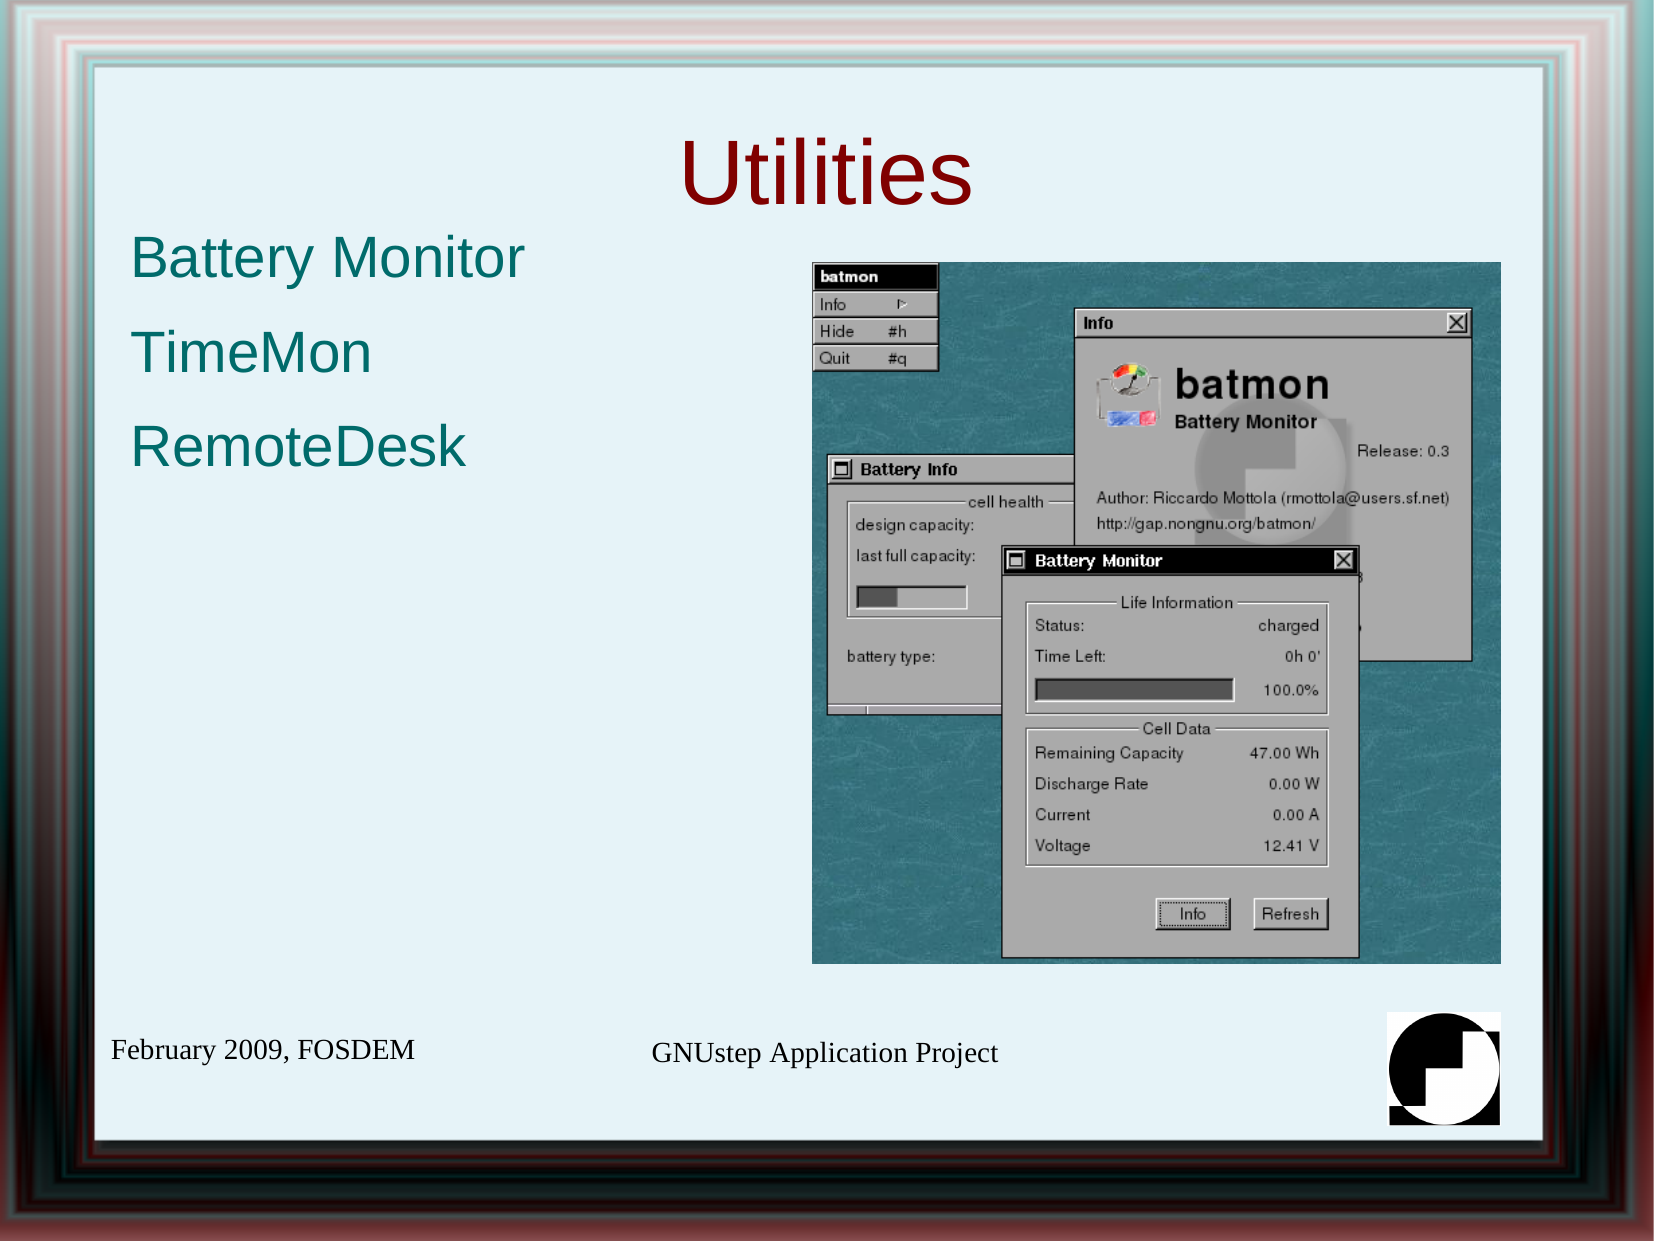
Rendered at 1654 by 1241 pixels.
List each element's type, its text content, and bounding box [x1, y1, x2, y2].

picture [0, 0, 1654, 1241]
list Battery Monitor TimeMon RemoteDesk [112, 225, 1501, 1013]
title Utilities [118, 88, 1536, 257]
